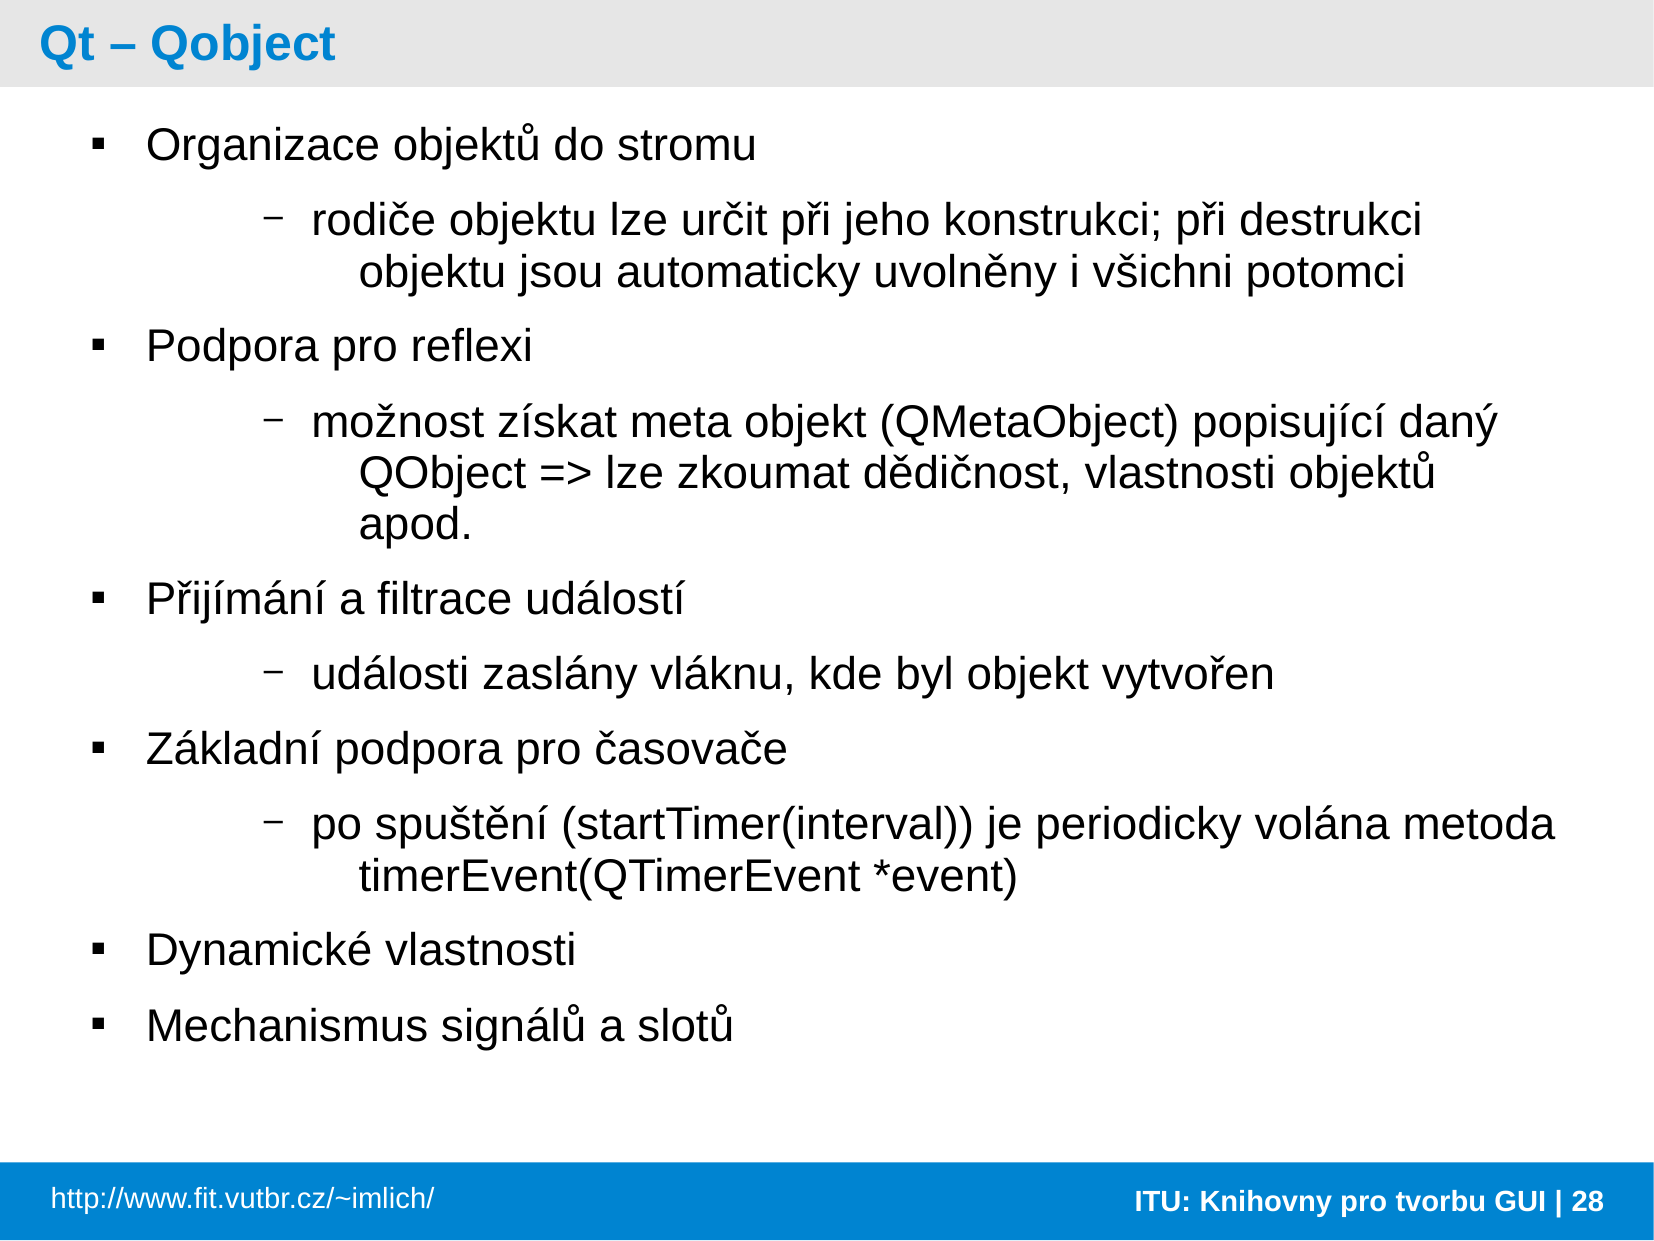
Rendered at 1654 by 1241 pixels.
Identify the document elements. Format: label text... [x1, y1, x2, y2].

list Organizace objektů do stromu rodiče objektu lze určit při jeho konstrukci; při destrukci objektu jsou automaticky uvolněny i všichni potomci Podpora pro reflexi možnost získat meta objekt (QMetaObject) popisující daný QObject => lze zkoumat dědičnost, vlastnosti objektů apod. Přijímání a filtrace událostí události zaslány vláknu, kde byl objekt vytvořen Základní podpora pro časovače po spuštění (startTimer(interval)) je periodicky volána metoda timerEvent(QTimerEvent *event) Dynamické vlastnosti Mechanismus signálů a slotů [75, 119, 1564, 1132]
title Qt – Qobject [39, 11, 1615, 76]
